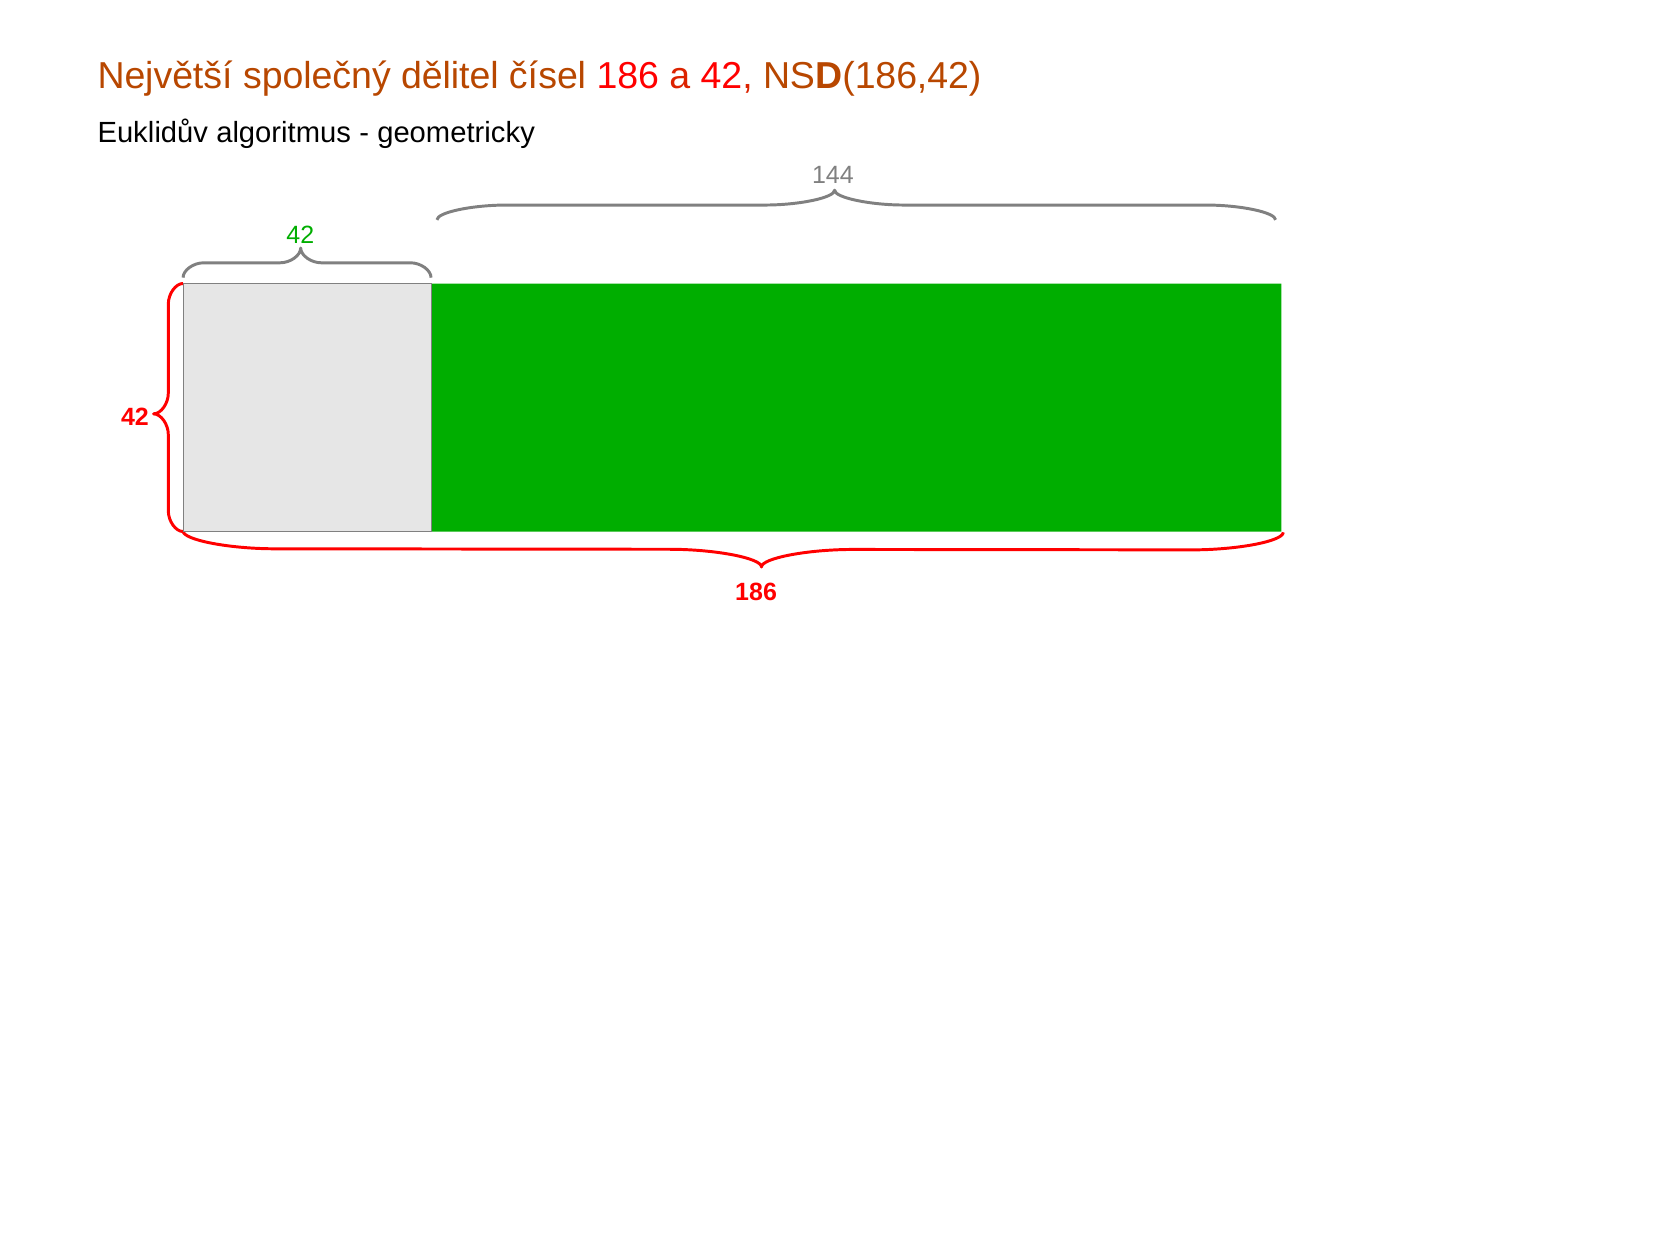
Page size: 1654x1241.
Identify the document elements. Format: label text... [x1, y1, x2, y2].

text_box [183, 283, 1282, 532]
text_box 144 [797, 153, 869, 197]
text_box Euklidův algoritmus - geometricky [82, 108, 1146, 166]
text_box 42 [106, 395, 164, 439]
text_box Největší společný dělitel čísel 186 a 42, NSD(186,42) [82, 47, 1595, 142]
text_box 186 [720, 570, 793, 614]
text_box 42 [271, 213, 330, 257]
